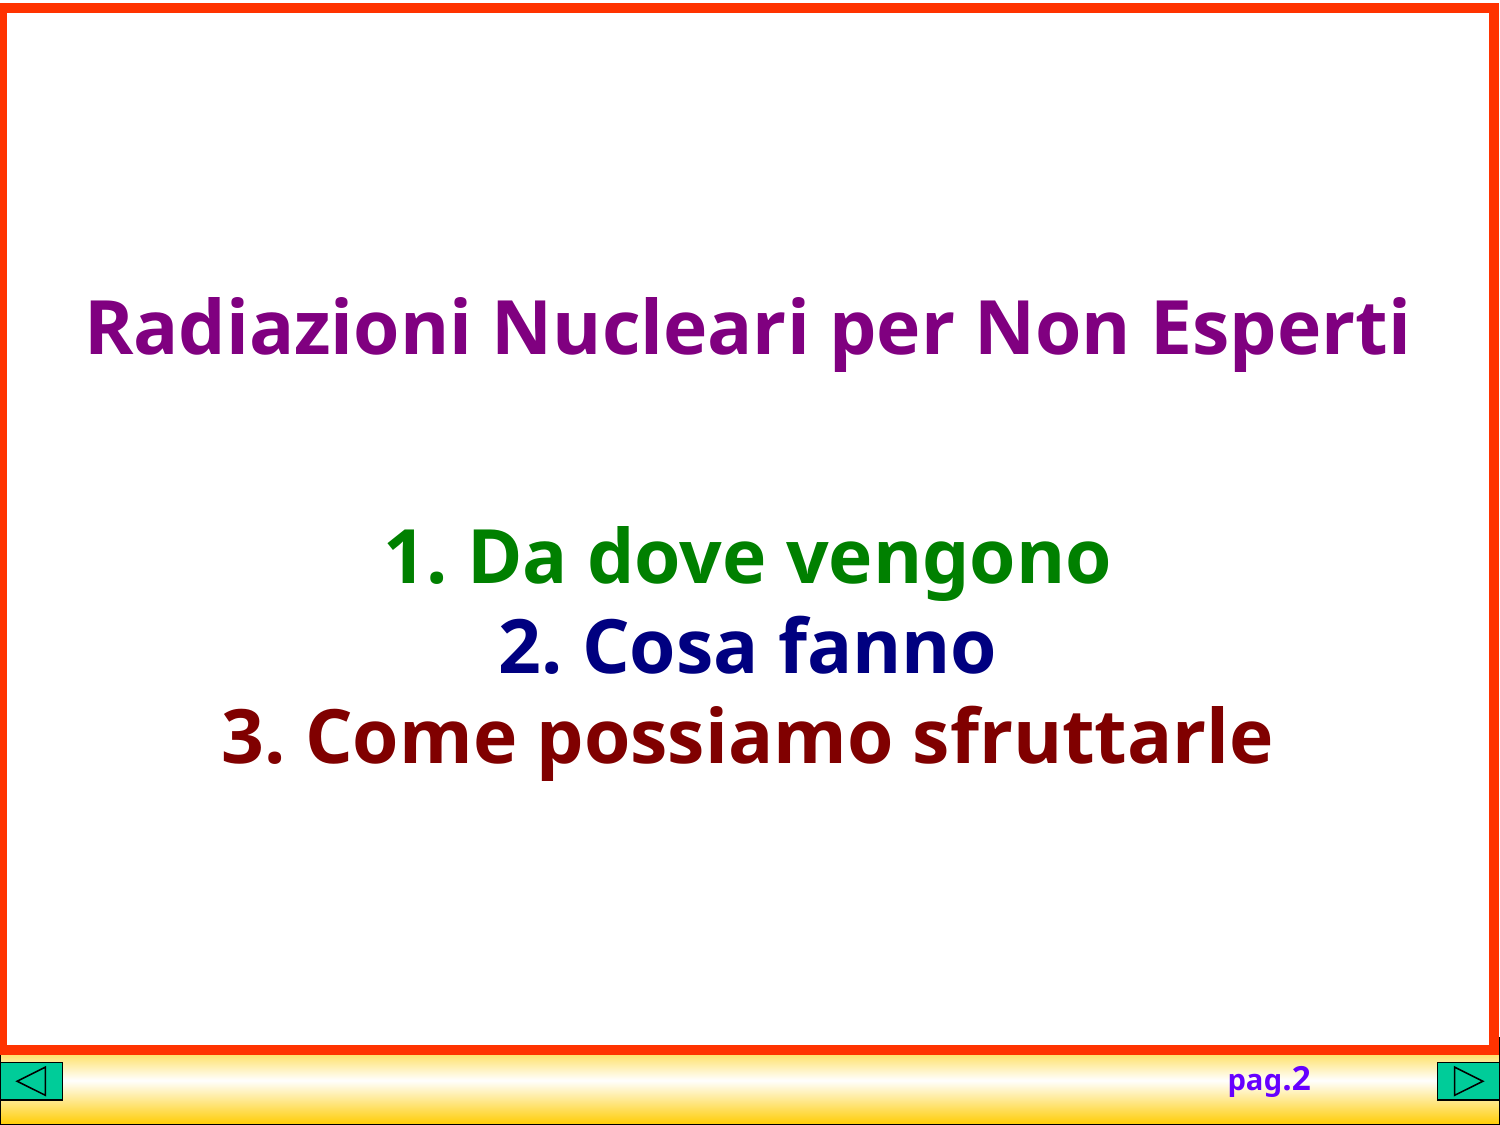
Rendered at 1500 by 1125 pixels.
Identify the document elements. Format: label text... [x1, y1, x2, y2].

title Radiazioni Nucleari per Non Esperti 1. Da dove vengono 2. Cosa fanno 3. Come possiamo sfruttarle [2, 8, 1495, 1051]
